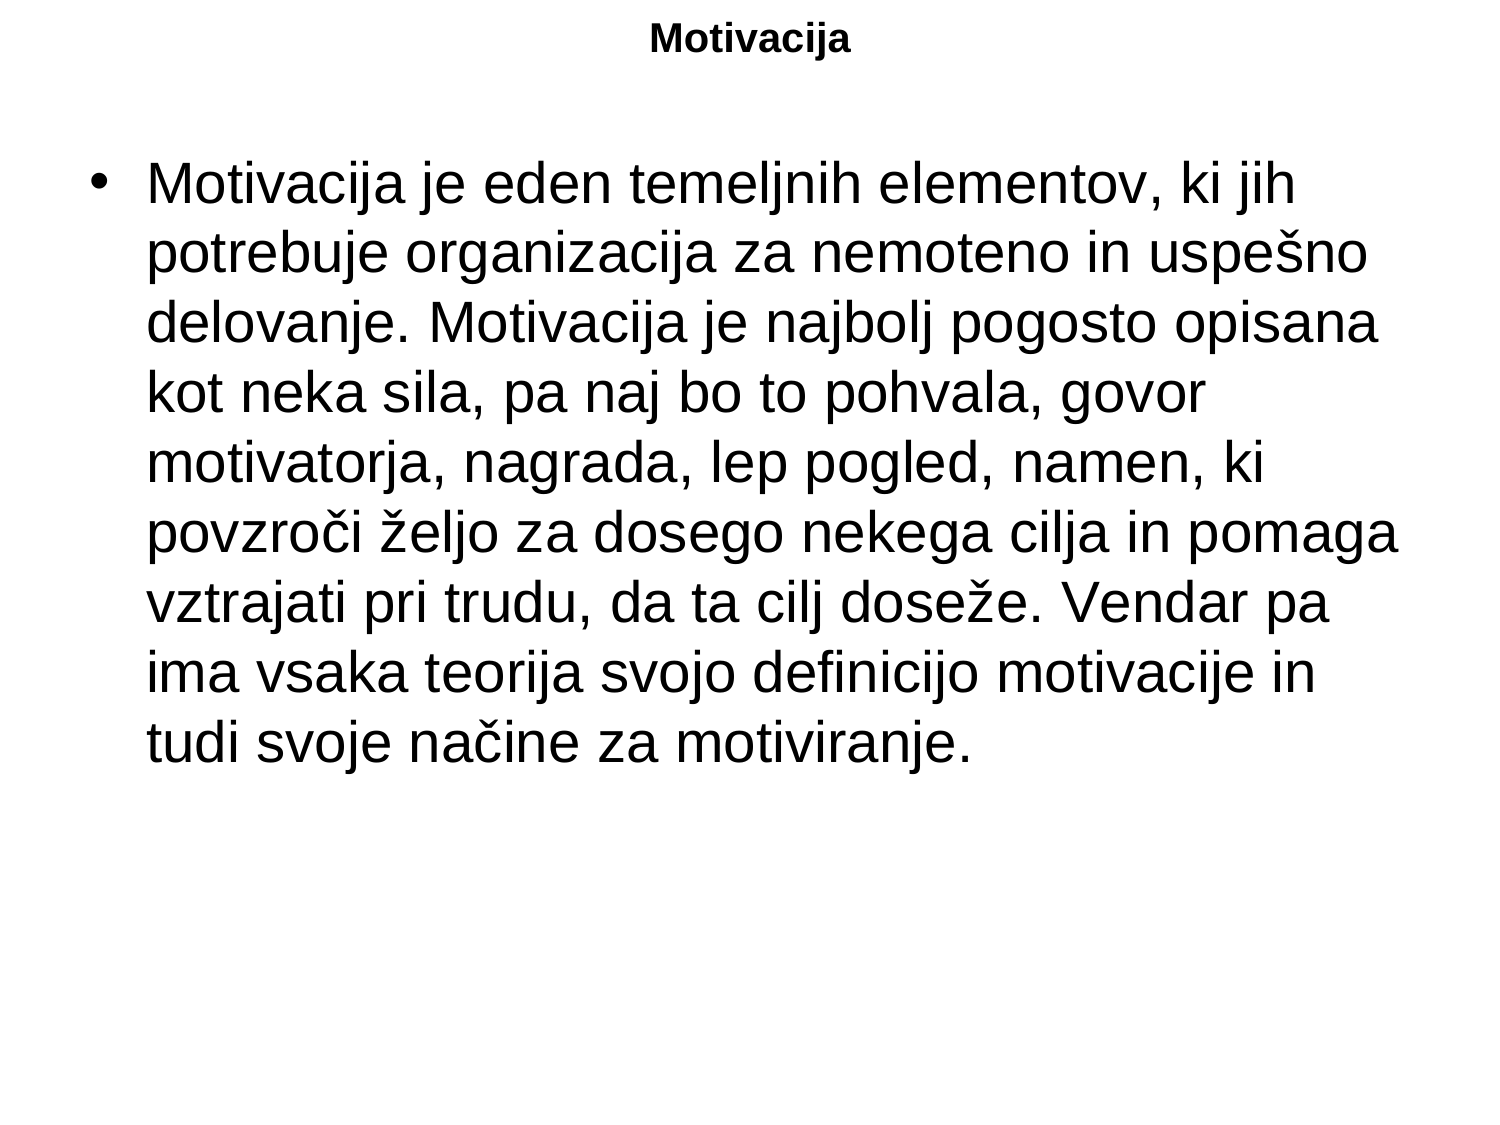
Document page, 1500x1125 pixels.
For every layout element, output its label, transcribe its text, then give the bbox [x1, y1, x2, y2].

list Motivacija je eden temeljnih elementov, ki jih potrebuje organizacija za nemoteno in uspešno delovanje. Motivacija je najbolj pogosto opisana kot neka sila, pa naj bo to pohvala, govor motivatorja, nagrada, lep pogled, namen, ki povzroči željo za dosego nekega cilja in pomaga vztrajati pri trudu, da ta cilj doseže. Vendar pa ima vsaka teorija svojo definicijo motivacije in tudi svoje načine za motiviranje. [75, 137, 1426, 1005]
title Motivacija [75, 2, 1426, 137]
